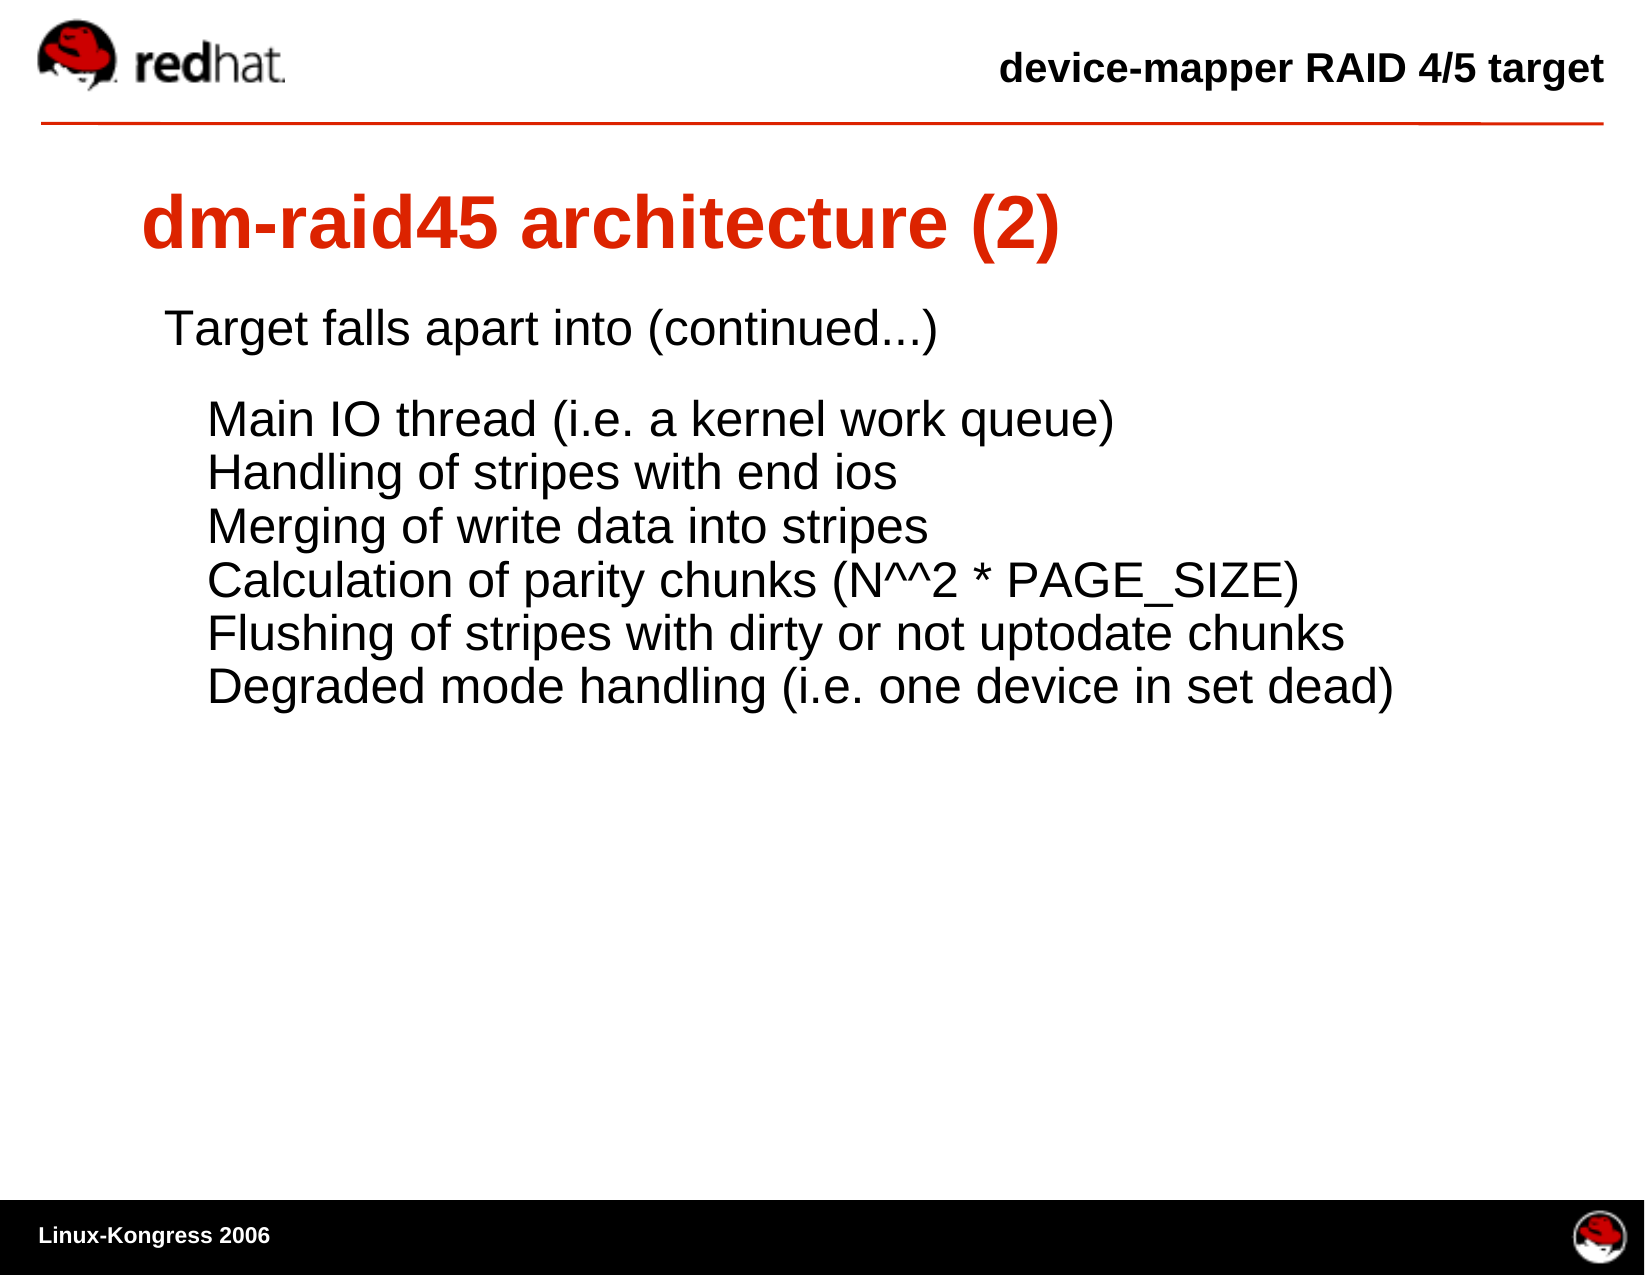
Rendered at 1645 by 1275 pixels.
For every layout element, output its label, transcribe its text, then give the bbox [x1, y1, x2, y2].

text_box device-mapper RAID 4/5 target [959, 44, 1605, 97]
picture [36, 17, 285, 102]
text_box dm-raid45 architecture (2) [141, 180, 1271, 275]
text_box [0, 1200, 1645, 1275]
text_box Target falls apart into (continued...) [150, 300, 1362, 425]
picture [1568, 1207, 1632, 1270]
text_box Main IO thread (i.e. a kernel work queue) Handling of stripes with end ios Merging of write data into stripes Calculation of parity chunks (N^^2 * PAGE_SIZE) Flushing of stripes with dirty or not uptodate chunks Degraded mode handling (i.e. one device in set dead) [192, 393, 1627, 534]
text_box Linux-Kongress 2006 [38, 1222, 382, 1252]
